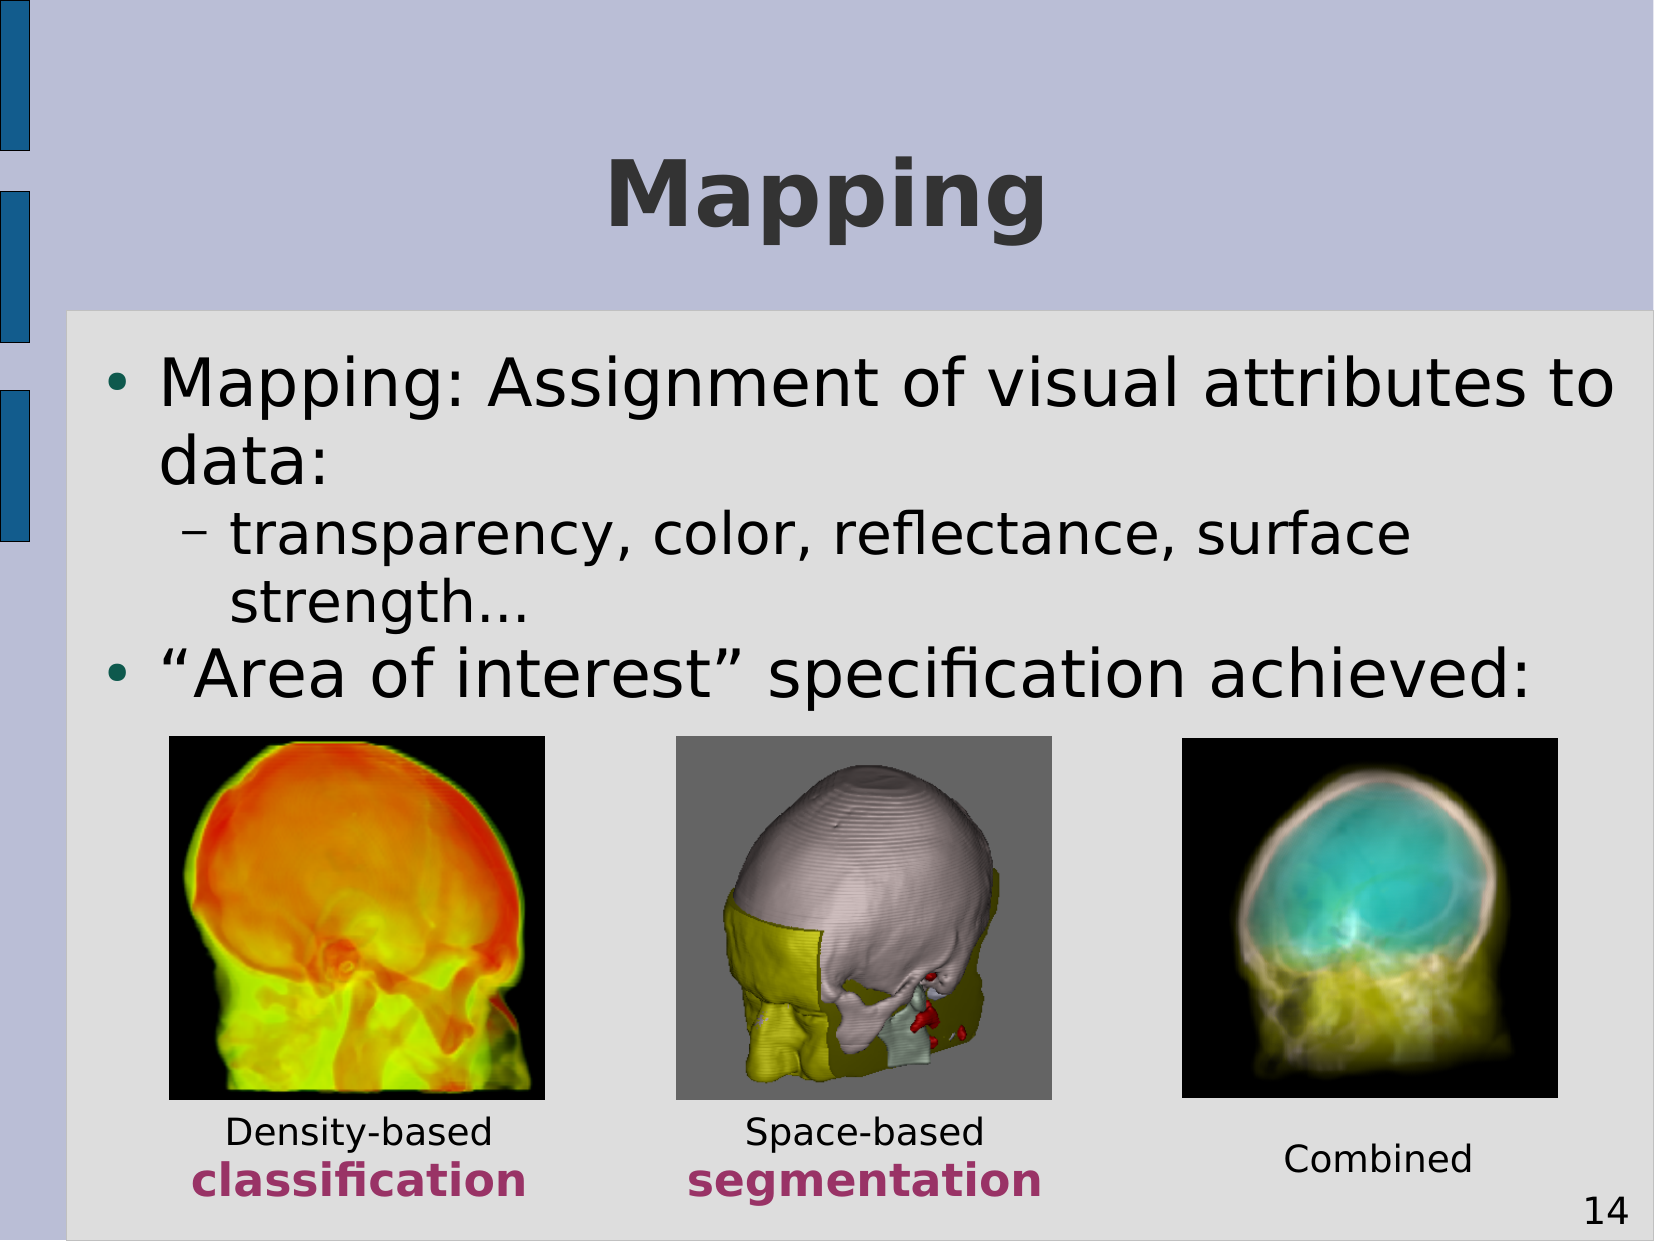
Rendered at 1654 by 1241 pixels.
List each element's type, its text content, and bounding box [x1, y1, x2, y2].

picture [1182, 738, 1558, 1098]
list Mapping: Assignment of visual attributes to data: transparency, color, reflectance, surface strength... “Area of interest” specification achieved: [87, 344, 1639, 1191]
title Mapping [121, 91, 1534, 299]
picture [676, 736, 1052, 1100]
picture [169, 736, 545, 1100]
text_box Combined [1268, 1130, 1489, 1189]
text_box Space-based segmentation [672, 1103, 1059, 1216]
text_box Density-based classification [175, 1103, 545, 1216]
